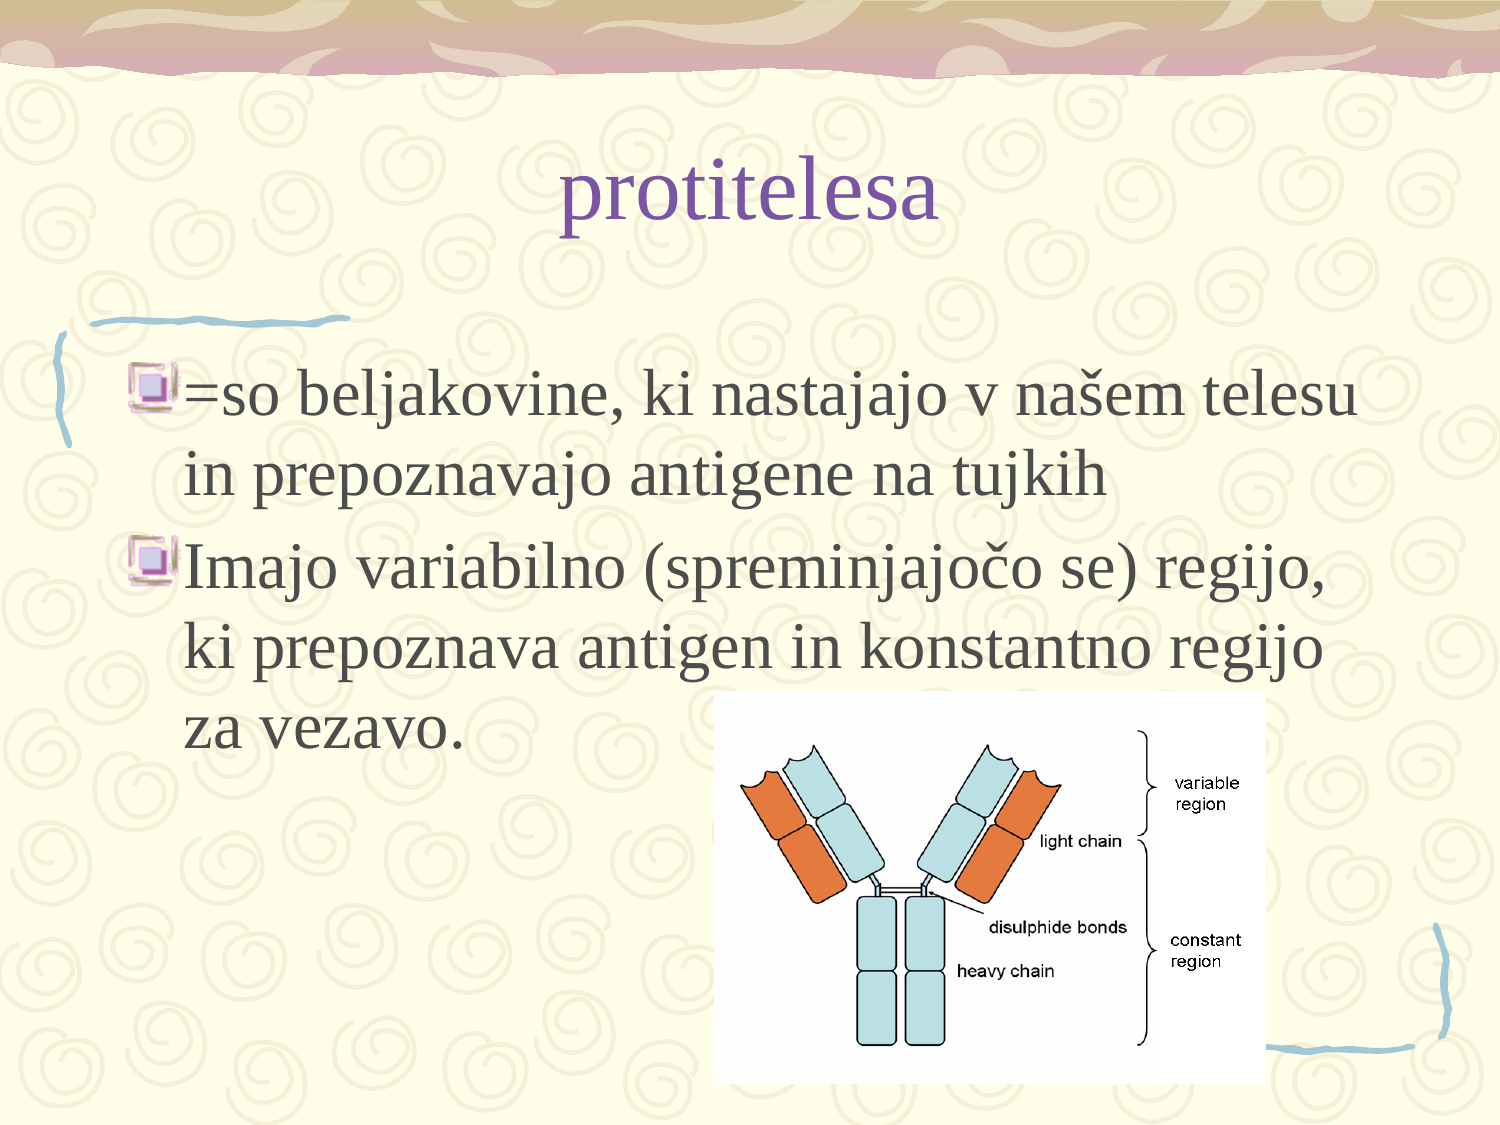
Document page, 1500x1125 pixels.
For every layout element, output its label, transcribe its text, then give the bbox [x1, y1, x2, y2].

list =so beljakovine, ki nastajajo v našem telesu in prepoznavajo antigene na tujkih Imajo variabilno (spreminjajočo se) regijo, ki prepoznava antigen in konstantno regijo za vezavo. [112, 341, 1388, 1017]
picture [714, 691, 1266, 1084]
title protitelesa [112, 89, 1388, 277]
